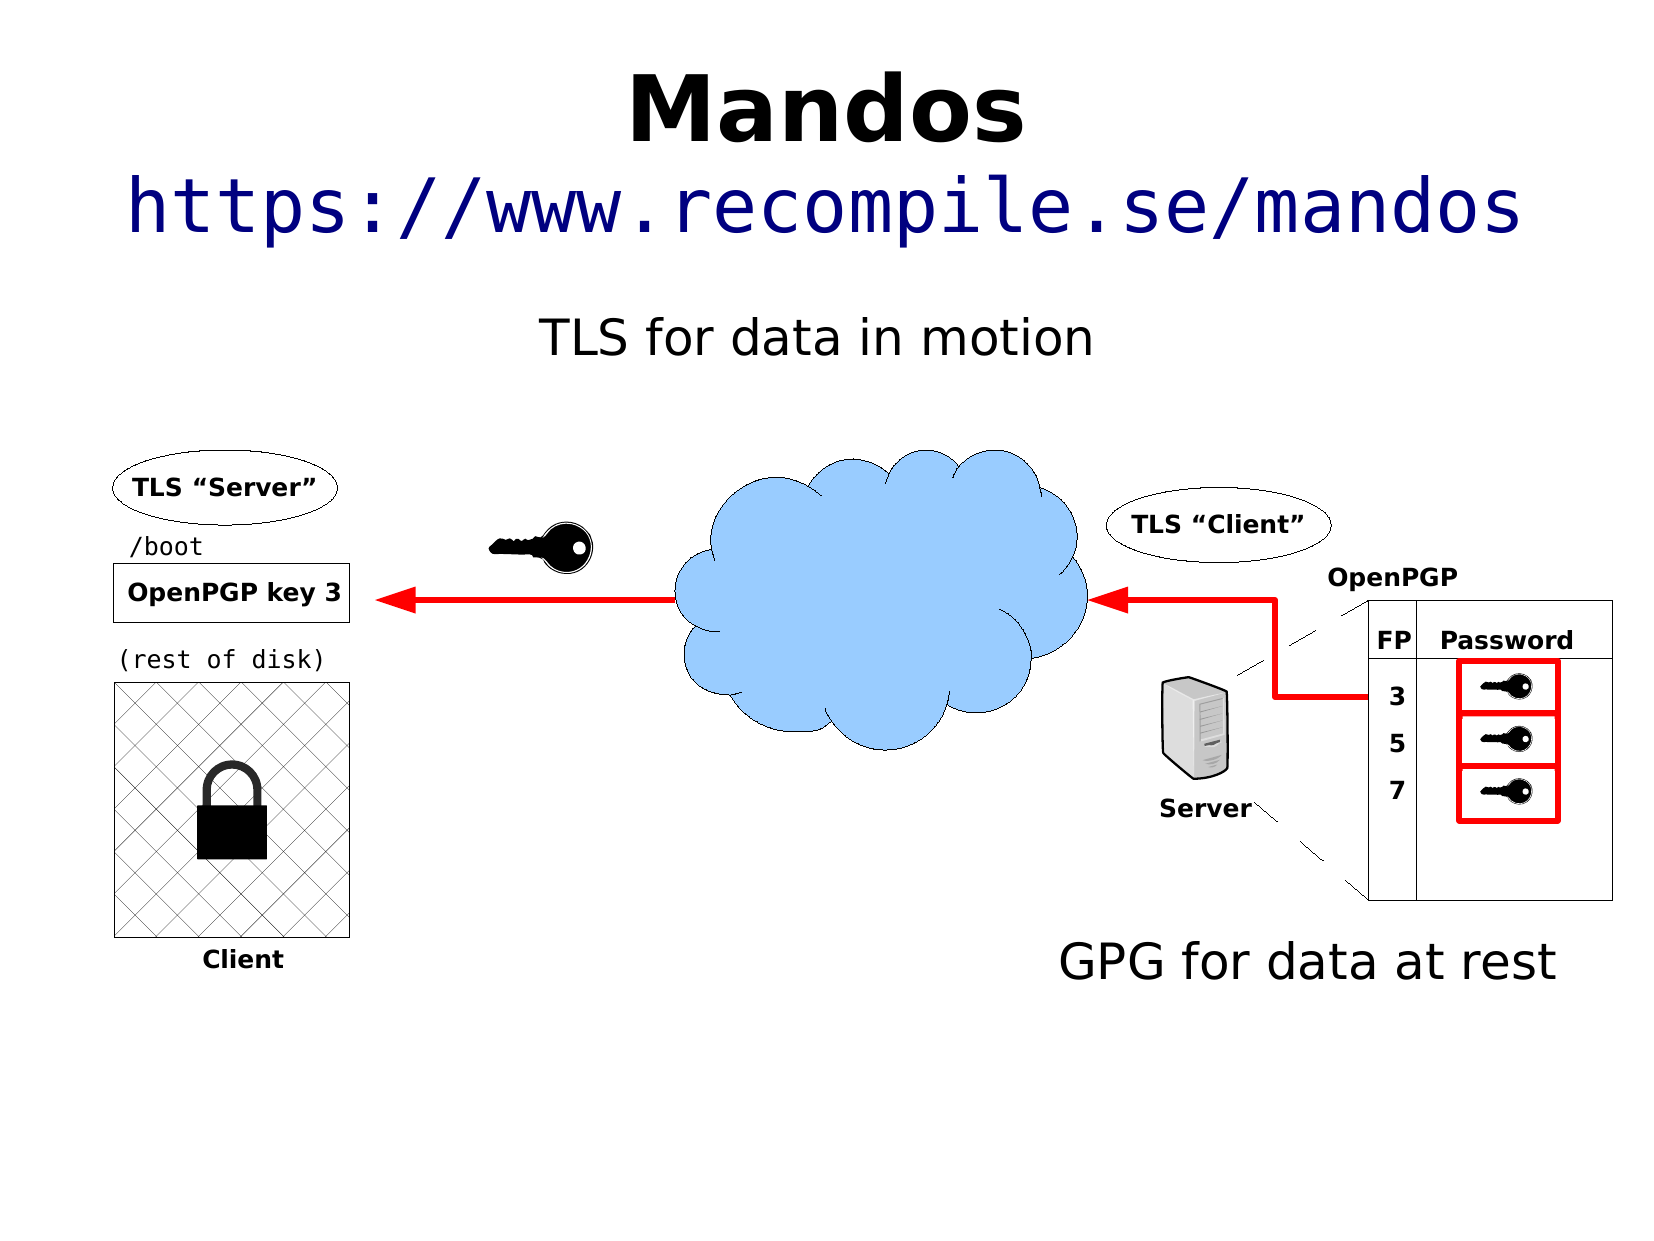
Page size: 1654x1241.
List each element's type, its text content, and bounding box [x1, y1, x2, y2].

picture [453, 502, 638, 597]
text_box Client [187, 937, 300, 982]
text_box (rest of disk) [101, 637, 376, 696]
text_box [674, 450, 1088, 751]
text_box 7 [1374, 768, 1439, 813]
picture [170, 748, 294, 872]
picture [1462, 663, 1555, 710]
picture [1142, 657, 1247, 806]
text_box OpenPGP [1312, 555, 1501, 601]
text_box [1369, 600, 1613, 901]
picture [1462, 768, 1555, 818]
text_box 3 [1374, 675, 1439, 720]
text_box TLS for data in motion [525, 301, 1111, 376]
text_box [294, 563, 350, 570]
text_box TLS “Client” [1106, 487, 1332, 563]
text_box [113, 615, 350, 623]
text_box [114, 696, 350, 938]
text_box Server [1144, 786, 1360, 831]
text_box Password [1425, 618, 1605, 663]
text_box TLS “Server” [112, 450, 338, 526]
text_box /boot [114, 525, 294, 570]
text_box OpenPGP key 3 [112, 570, 376, 615]
text_box FP [1361, 618, 1425, 663]
text_box GPG for data at rest [1043, 925, 1572, 999]
title Mandos https://www.recompile.se/mandos [82, 49, 1571, 257]
text_box 5 [1374, 721, 1439, 766]
picture [1462, 716, 1555, 763]
